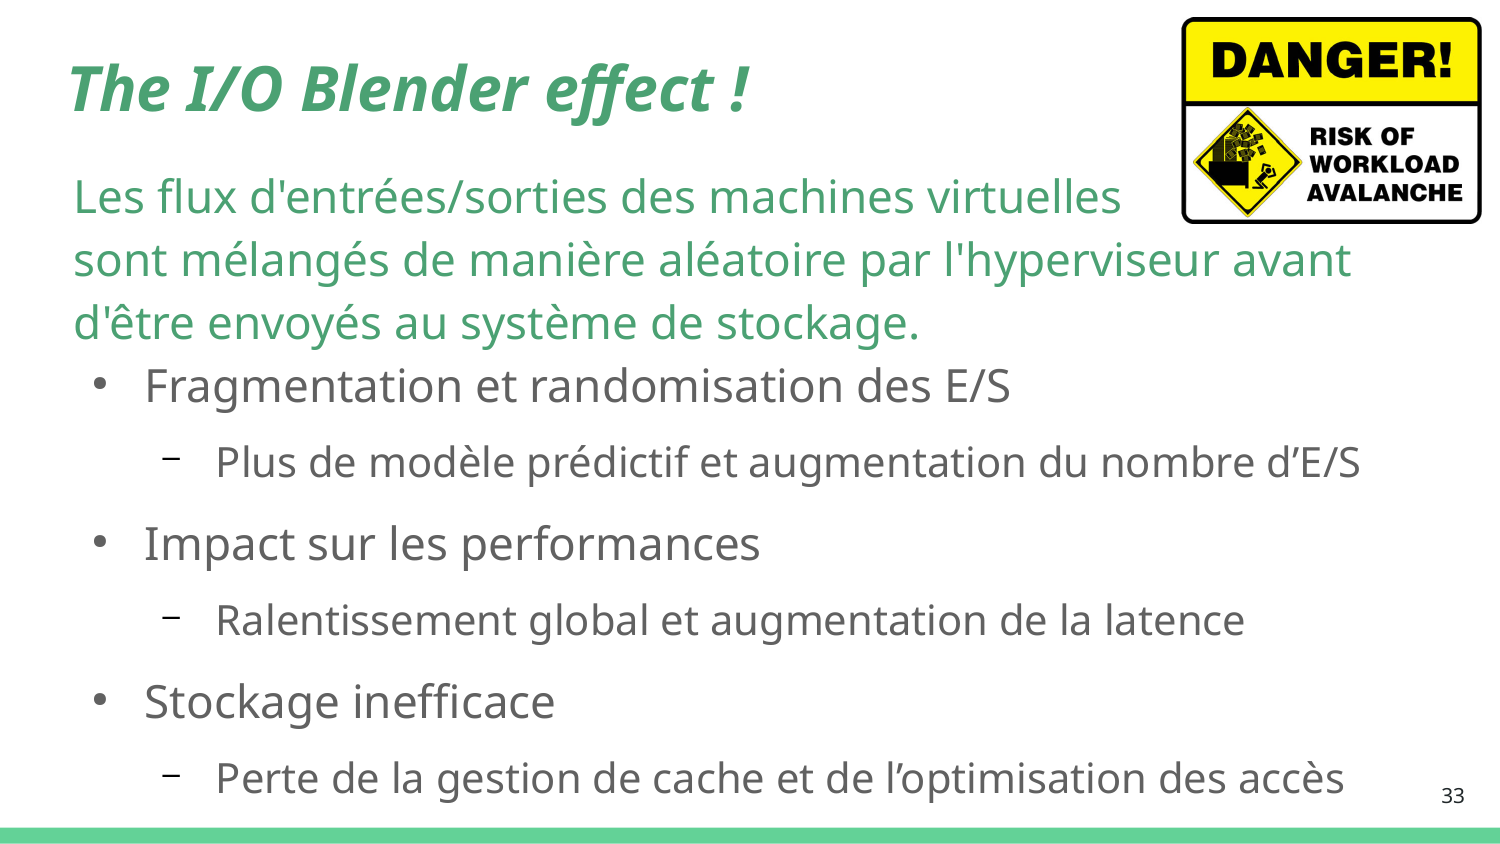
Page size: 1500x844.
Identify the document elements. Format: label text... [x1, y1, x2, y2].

slide_number <numéro> [1389, 764, 1480, 830]
picture [1181, 17, 1482, 224]
title The I/O Blender effect ! [51, 23, 1181, 117]
list Les flux d'entrées/sorties des machines virtuelles sont mélangés de manière aléatoire par l'hyperviseur avant d'être envoyés au système de stockage. Fragmentation et randomisation des E/S Plus de modèle prédictif et augmentation du nombre d’E/S Impact sur les performances Ralentissement global et augmentation de la latence Stockage inefficace Perte de la gestion de cache et de l’optimisation des accès [59, 144, 1418, 828]
